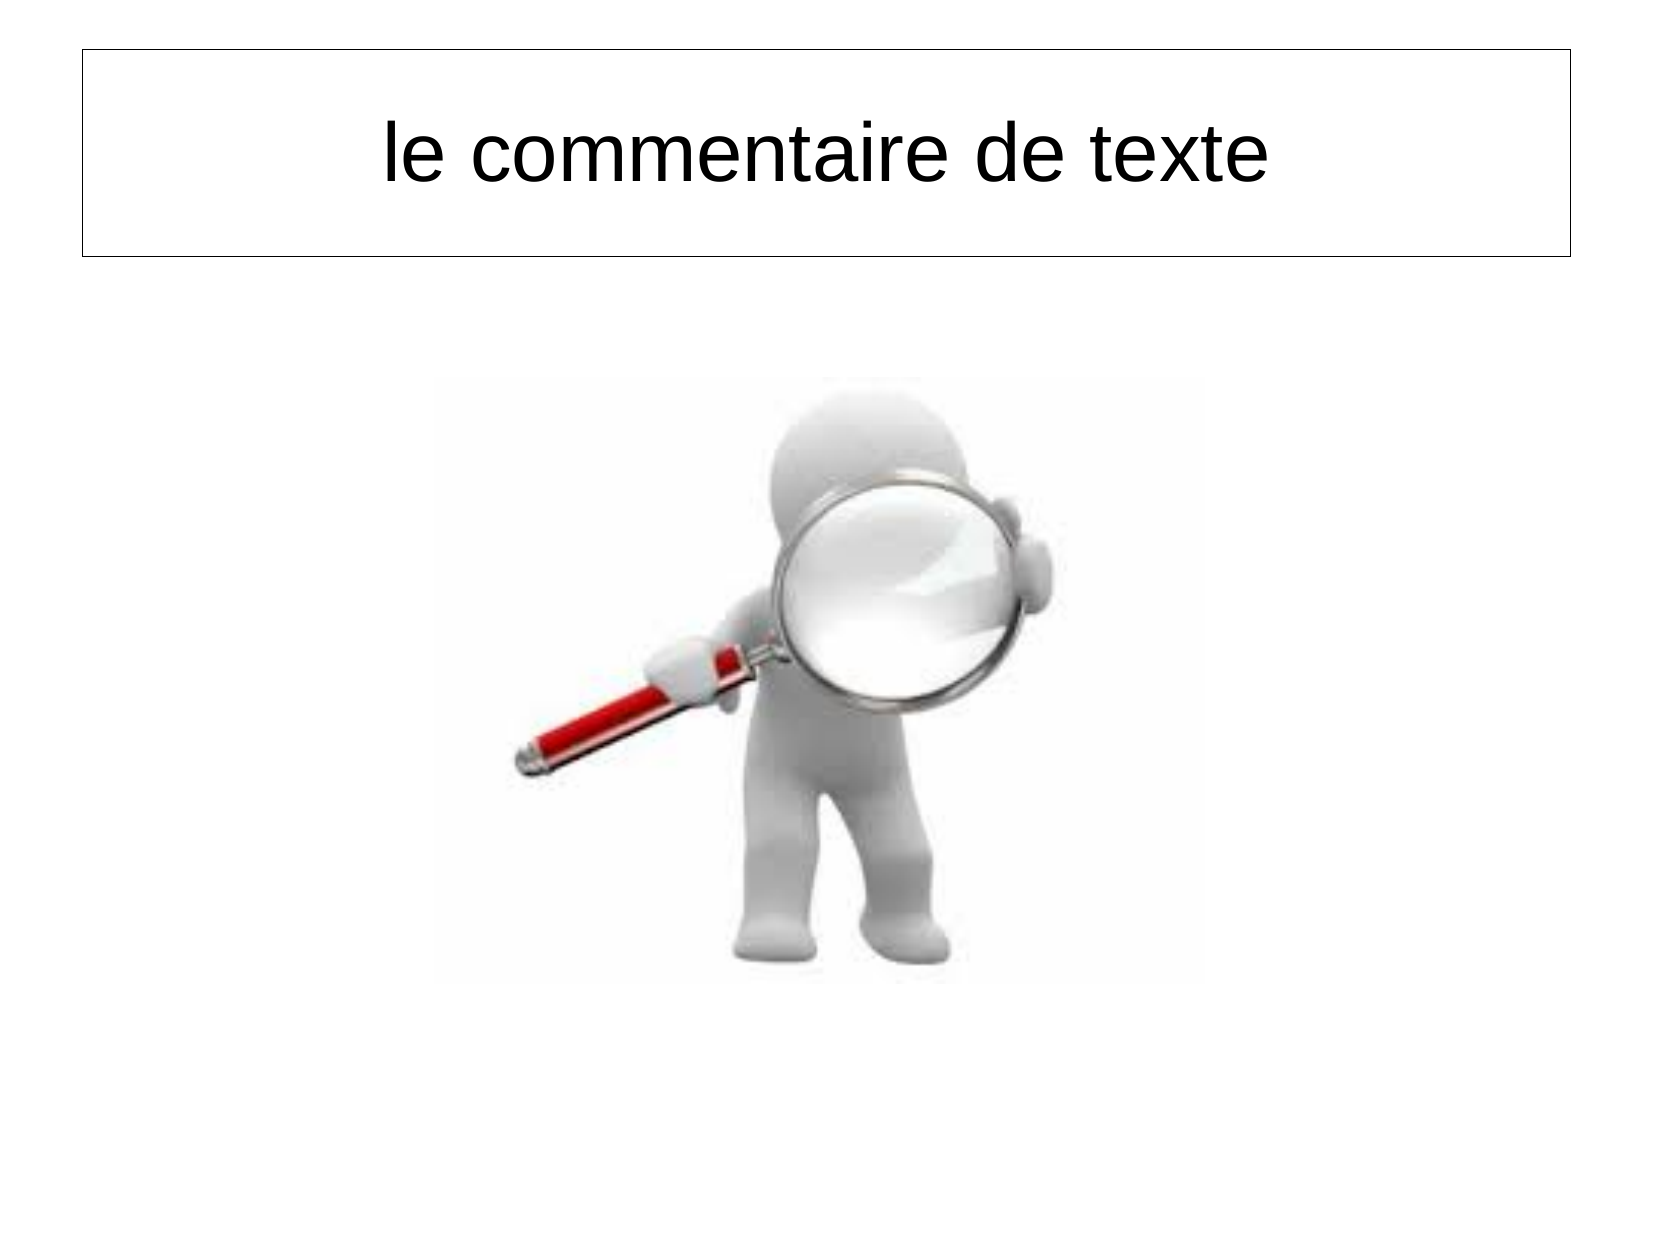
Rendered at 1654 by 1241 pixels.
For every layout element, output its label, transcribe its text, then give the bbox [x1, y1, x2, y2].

title le commentaire de texte [82, 49, 1571, 257]
picture [434, 377, 1205, 984]
